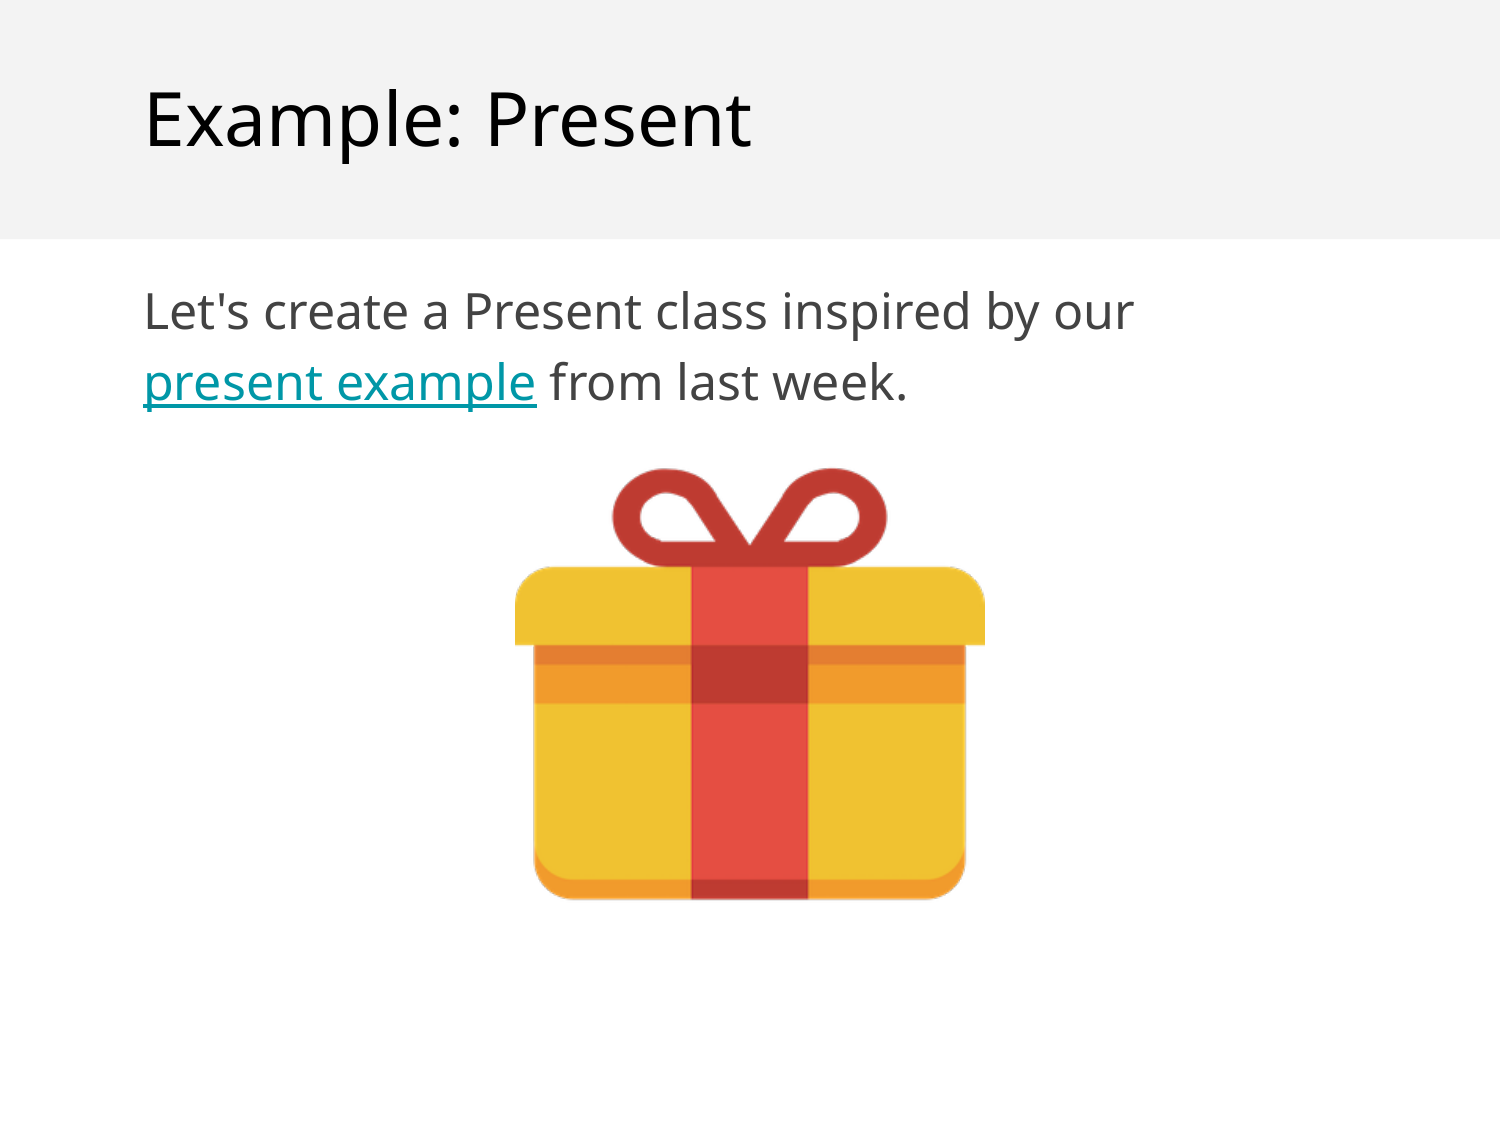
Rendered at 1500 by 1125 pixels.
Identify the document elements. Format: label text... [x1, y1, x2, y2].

picture [515, 450, 985, 920]
title Example: Present [128, 56, 1372, 183]
list Let's create a Present class inspired by our present example from last week. [128, 255, 1372, 428]
